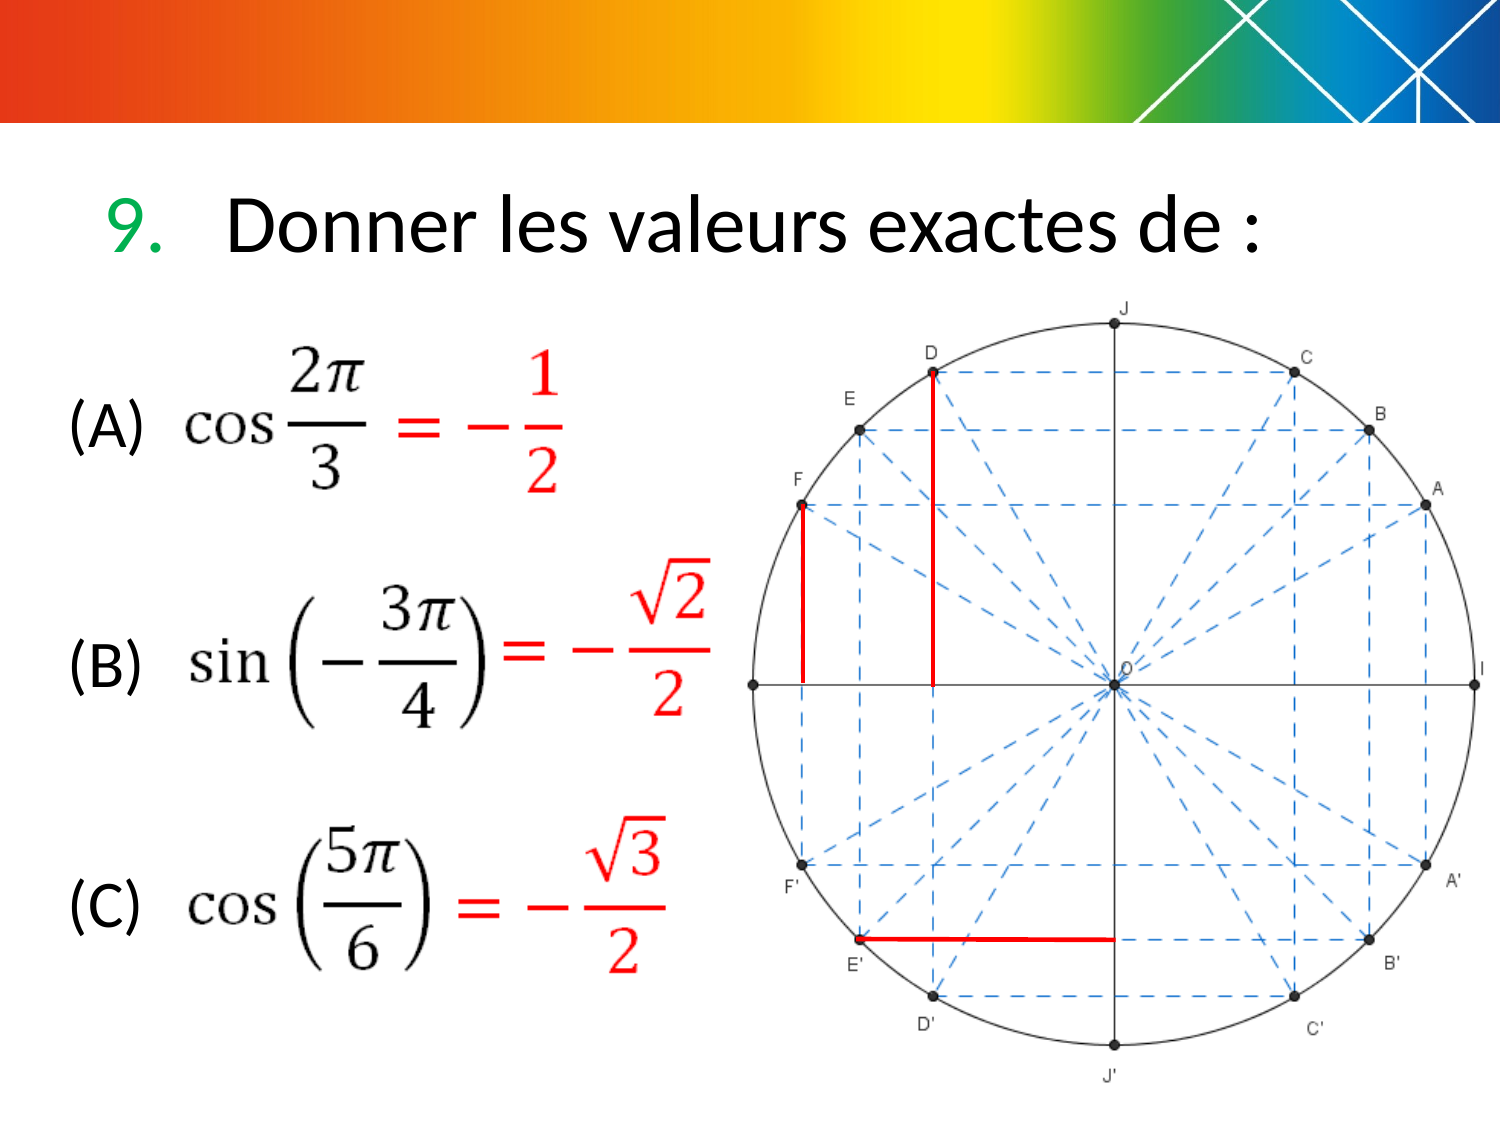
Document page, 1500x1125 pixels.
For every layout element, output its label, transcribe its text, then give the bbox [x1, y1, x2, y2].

picture [147, 337, 588, 518]
picture [171, 290, 1500, 1094]
picture [1340, 0, 1500, 123]
text_box (A) (B) (C) [53, 373, 656, 949]
picture [0, 0, 1359, 123]
title Donner les valeurs exactes de : [88, 148, 1439, 290]
picture [183, 810, 677, 989]
